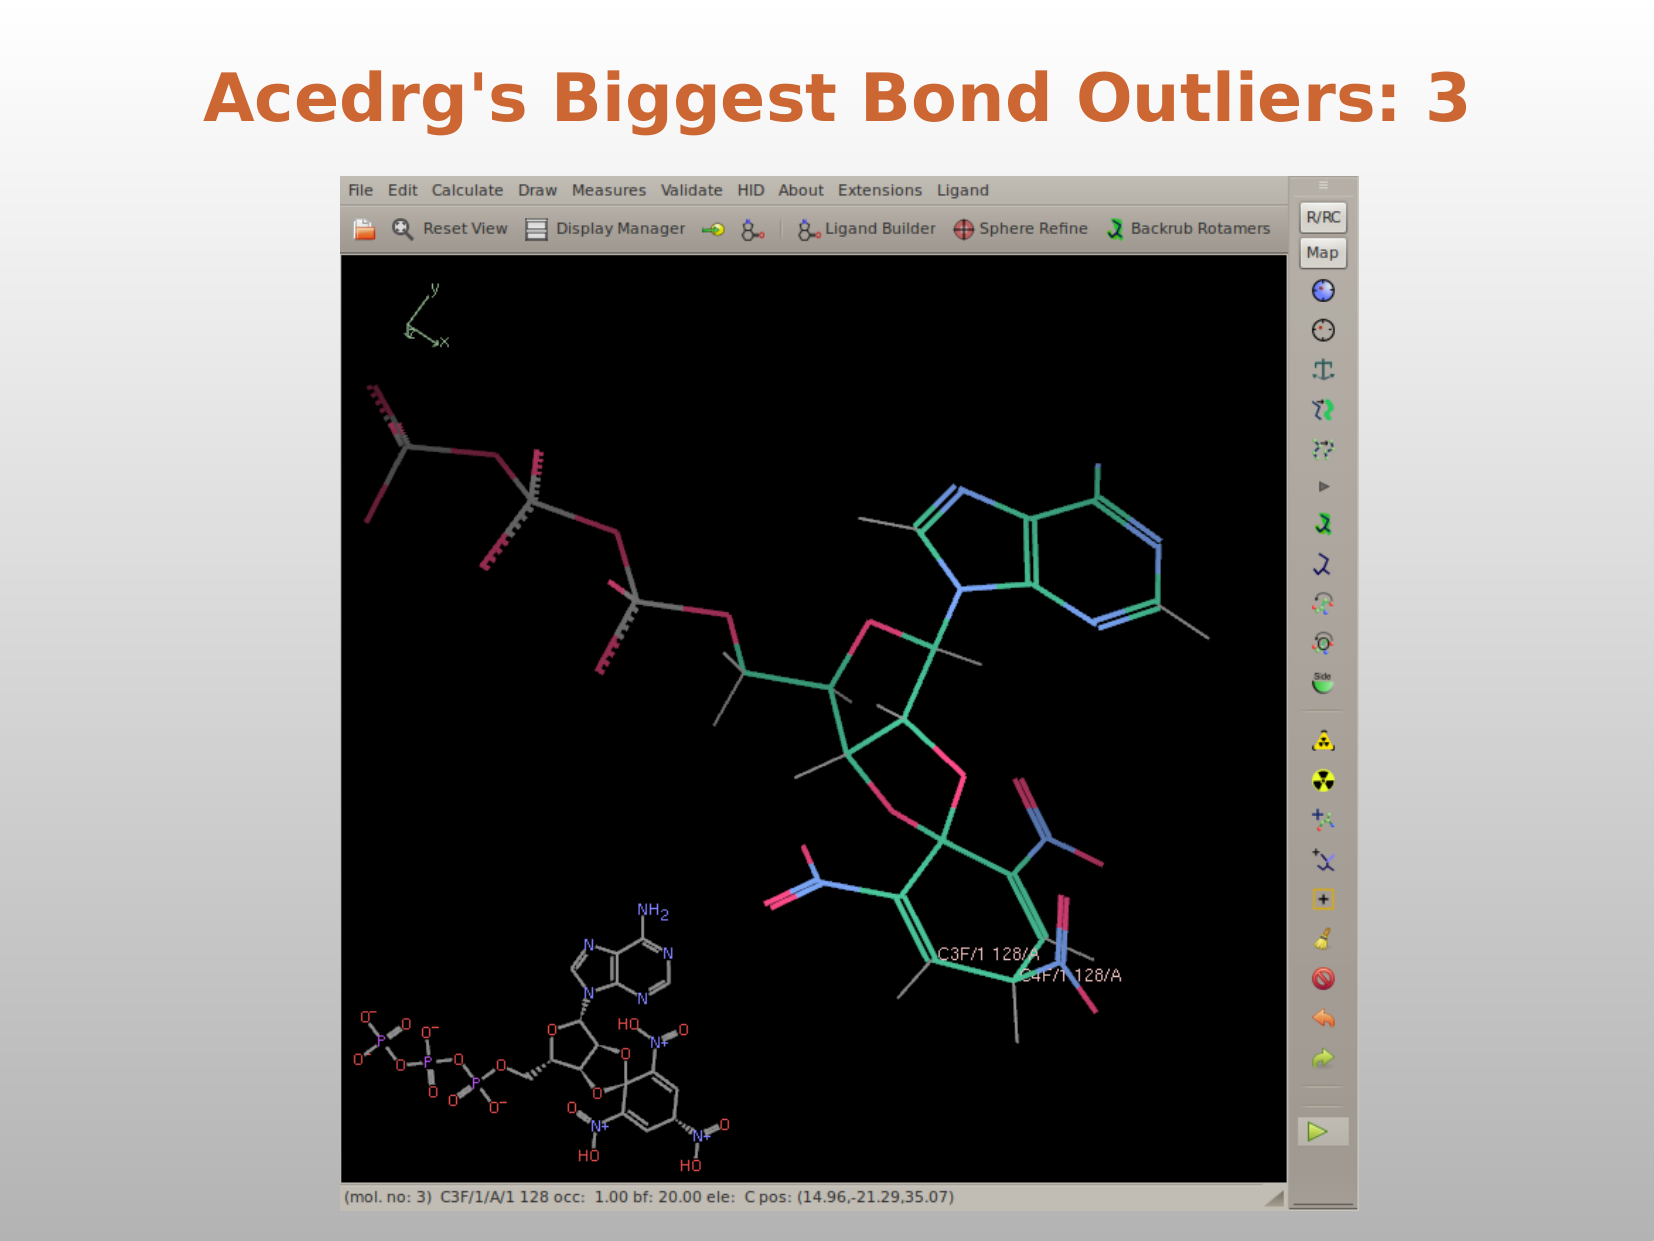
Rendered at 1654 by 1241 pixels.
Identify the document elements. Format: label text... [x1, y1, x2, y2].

picture [340, 176, 1359, 1211]
title Acedrg's Biggest Bond Outliers: 3 [82, 19, 1571, 178]
